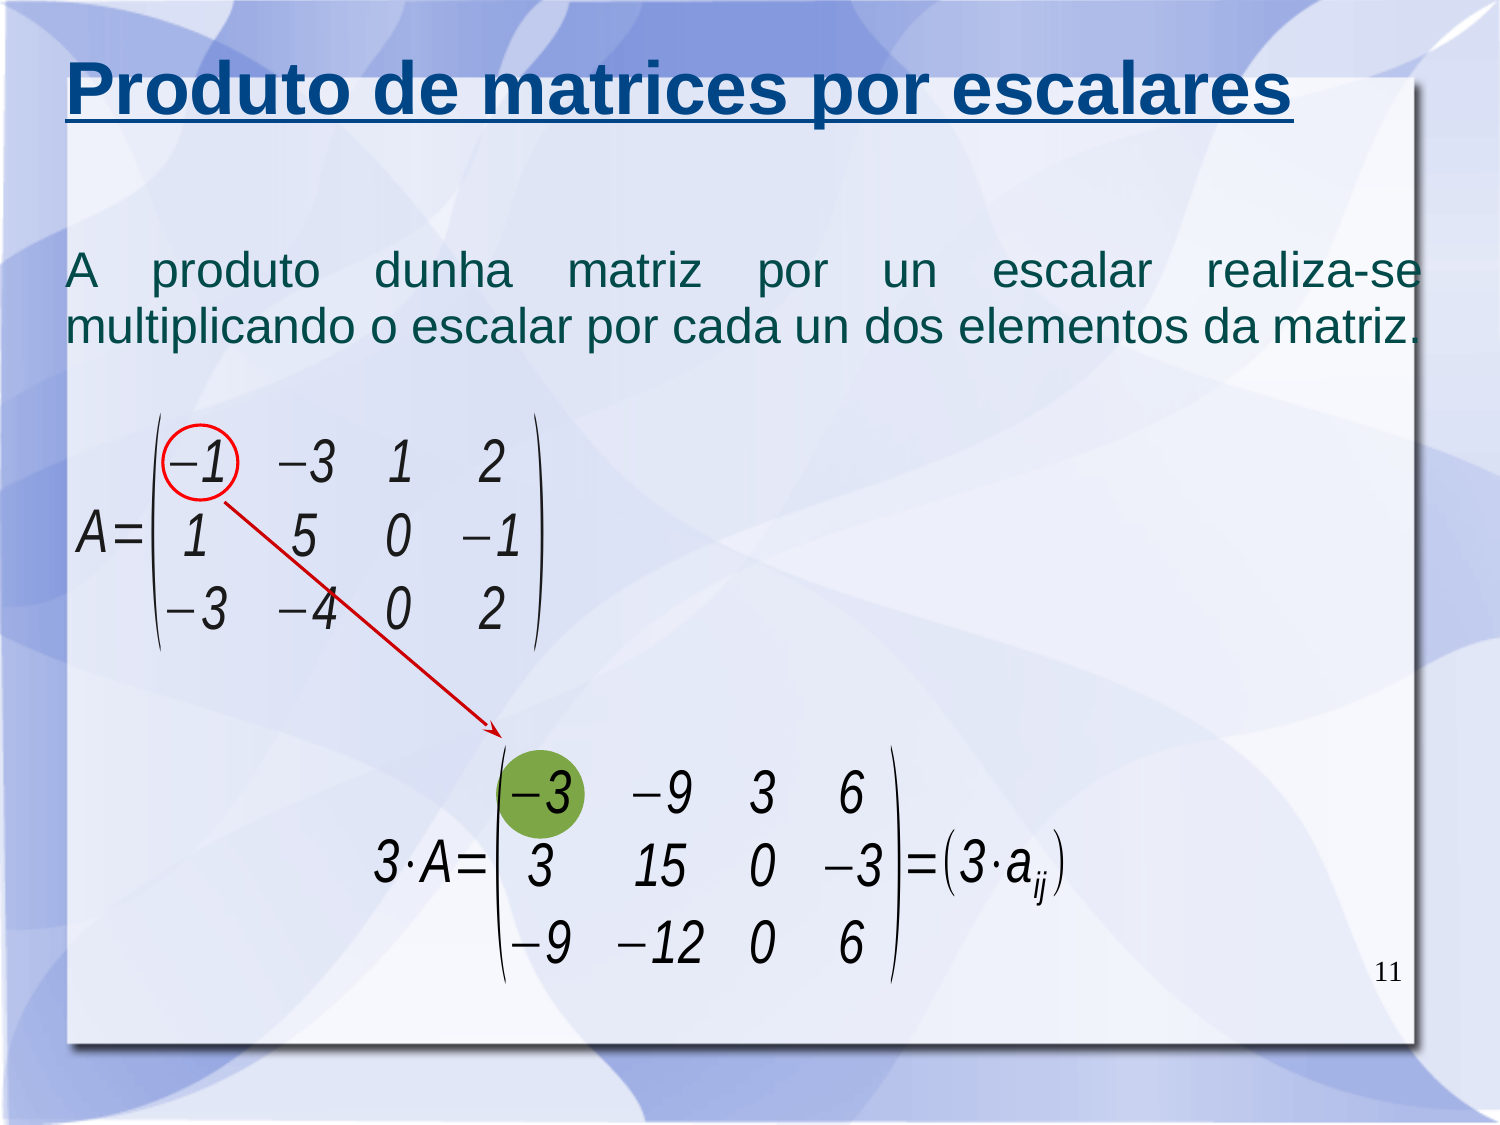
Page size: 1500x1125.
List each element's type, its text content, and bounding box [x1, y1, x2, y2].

chart [362, 740, 1079, 987]
chart [63, 409, 561, 656]
list A produto dunha matriz por un escalar realiza-se multiplicando o escalar por cada un dos elementos da matriz. [59, 236, 1441, 384]
title Produto de matrices por escalares [59, 29, 1441, 148]
picture [0, 0, 1500, 1125]
